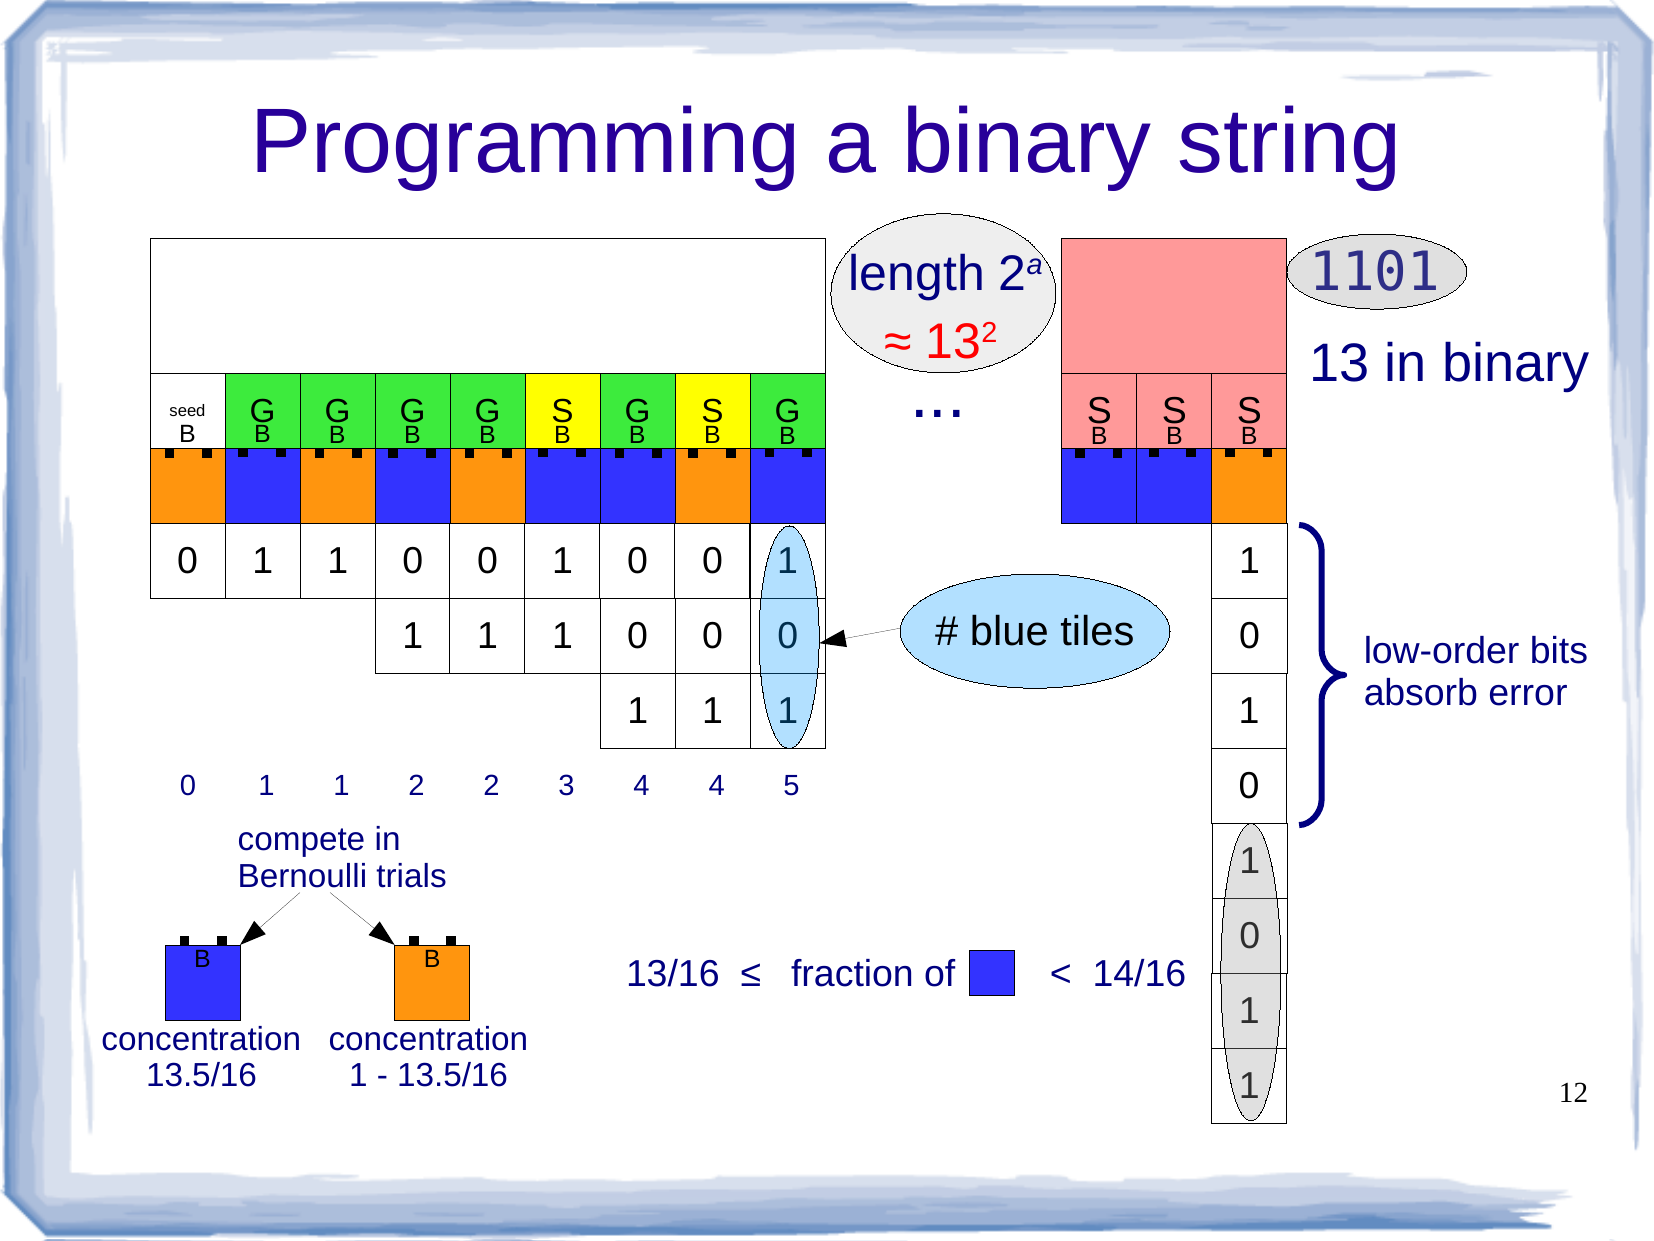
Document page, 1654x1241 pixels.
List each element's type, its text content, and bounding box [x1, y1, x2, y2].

text_box B [1061, 421, 1136, 450]
text_box 1 [524, 599, 600, 674]
text_box [1061, 448, 1287, 524]
text_box 1 [600, 674, 675, 749]
text_box G [225, 374, 300, 420]
text_box 1 [1211, 673, 1287, 748]
text_box S [1061, 374, 1136, 421]
title Programming a binary string [82, 80, 1571, 202]
text_box length 2a [834, 238, 1120, 309]
text_box B [525, 420, 599, 449]
text_box S [1136, 374, 1211, 421]
list 3 [510, 768, 575, 802]
list 1 [210, 768, 275, 802]
text_box [217, 936, 227, 946]
text_box B [394, 945, 470, 974]
list 0 [131, 768, 196, 802]
text_box 0 [1278, 898, 1288, 974]
text_box B [375, 420, 450, 449]
list 2 [434, 768, 500, 802]
text_box S [526, 374, 600, 420]
text_box 1 [675, 674, 750, 749]
text_box [165, 974, 241, 1019]
text_box B [225, 420, 299, 449]
text_box # blue tiles [900, 574, 1171, 689]
text_box B [1211, 422, 1287, 451]
text_box 1 [1211, 523, 1288, 598]
text_box [759, 525, 820, 749]
text_box 1 [1211, 1006, 1224, 1048]
text_box 0 [675, 599, 750, 674]
text_box [1050, 309, 1054, 319]
text_box B [450, 420, 525, 449]
text_box 0 [1211, 748, 1287, 824]
text_box B [675, 420, 751, 449]
text_box seed [150, 374, 225, 420]
text_box 1 [524, 524, 599, 599]
text_box [150, 238, 826, 374]
text_box 0 [818, 644, 826, 674]
text_box S [676, 374, 750, 420]
text_box G [750, 374, 826, 421]
text_box [394, 974, 470, 1019]
text_box 1 [226, 524, 300, 599]
text_box 1 [750, 524, 826, 599]
text_box 0 [1212, 898, 1224, 945]
list ... [884, 377, 993, 433]
list 2 [360, 768, 425, 802]
text_box [409, 936, 419, 945]
text_box [1061, 234, 1467, 374]
picture [0, 0, 1654, 1241]
text_box 0 [600, 598, 675, 674]
text_box 1 [792, 674, 826, 749]
text_box G [300, 374, 375, 420]
text_box 0 [674, 524, 750, 599]
text_box [150, 448, 826, 524]
text_box fraction of [776, 945, 1032, 1006]
text_box G [375, 374, 450, 420]
text_box B [299, 420, 375, 449]
text_box 1 [1211, 1048, 1287, 1124]
text_box < 14/16 [1035, 945, 1221, 1006]
text_box 0 [1211, 598, 1288, 674]
text_box 0 [599, 524, 674, 599]
text_box 0 [750, 599, 760, 674]
text_box 1 [1277, 973, 1287, 1048]
text_box B [599, 420, 675, 449]
list 4 [660, 768, 725, 802]
text_box 1 [750, 674, 787, 749]
text_box B [165, 945, 241, 974]
text_box 1 [1254, 823, 1288, 898]
list concentration 1 - 13.5/16 [317, 1019, 541, 1095]
text_box [1220, 823, 1281, 1121]
text_box G [450, 374, 526, 420]
text_box 0 [449, 524, 524, 598]
text_box 1 [449, 598, 524, 674]
text_box B [1136, 421, 1212, 450]
text_box [830, 274, 869, 353]
list 1 [284, 768, 350, 802]
text_box B [150, 420, 225, 449]
list 1101 13 in binary [1309, 240, 1617, 394]
text_box 1 [375, 598, 449, 674]
text_box [969, 950, 1015, 996]
text_box [862, 213, 1025, 238]
text_box [446, 936, 456, 945]
text_box B [750, 421, 826, 450]
text_box 0 [150, 524, 226, 599]
text_box 1 [300, 524, 375, 599]
list 4 [585, 768, 650, 802]
text_box 0 [818, 599, 826, 642]
list concentration 13.5/16 [90, 1019, 313, 1095]
text_box S [1211, 374, 1287, 422]
list 5 [734, 768, 800, 802]
list compete in Bernoulli trials [237, 820, 466, 916]
text_box 1 [1212, 823, 1248, 898]
list low-order bits absorb error [1363, 629, 1602, 714]
text_box G [600, 374, 676, 420]
text_box 0 [375, 524, 449, 598]
text_box 13/16 ≤ [611, 945, 776, 1006]
text_box ≈ 132 [869, 306, 1050, 377]
text_box [180, 936, 189, 946]
